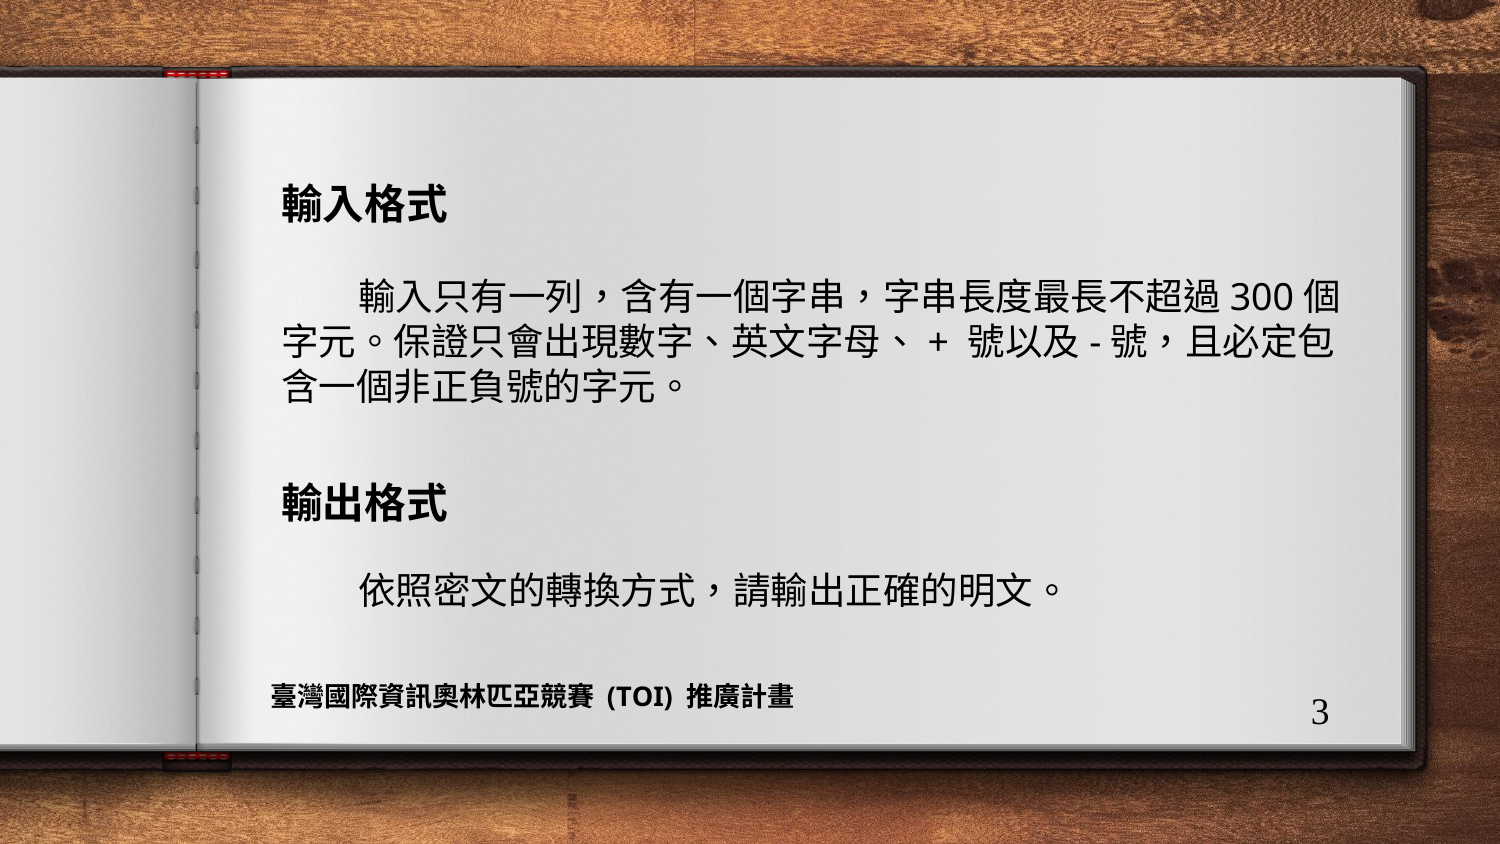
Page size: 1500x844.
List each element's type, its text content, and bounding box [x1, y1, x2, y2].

text_box 輸出格式 依照密文的轉換方式，請輸出正確的明文。 [266, 470, 1368, 620]
text_box [1295, 672, 1386, 737]
text_box 輸入格式 輸入只有一列，含有一個字串，字串長度最長不超過300個字元。保證只會出現數字、英文字母、+ 號以及-號，且必定包含一個非正負號的字元。 [266, 171, 1356, 416]
